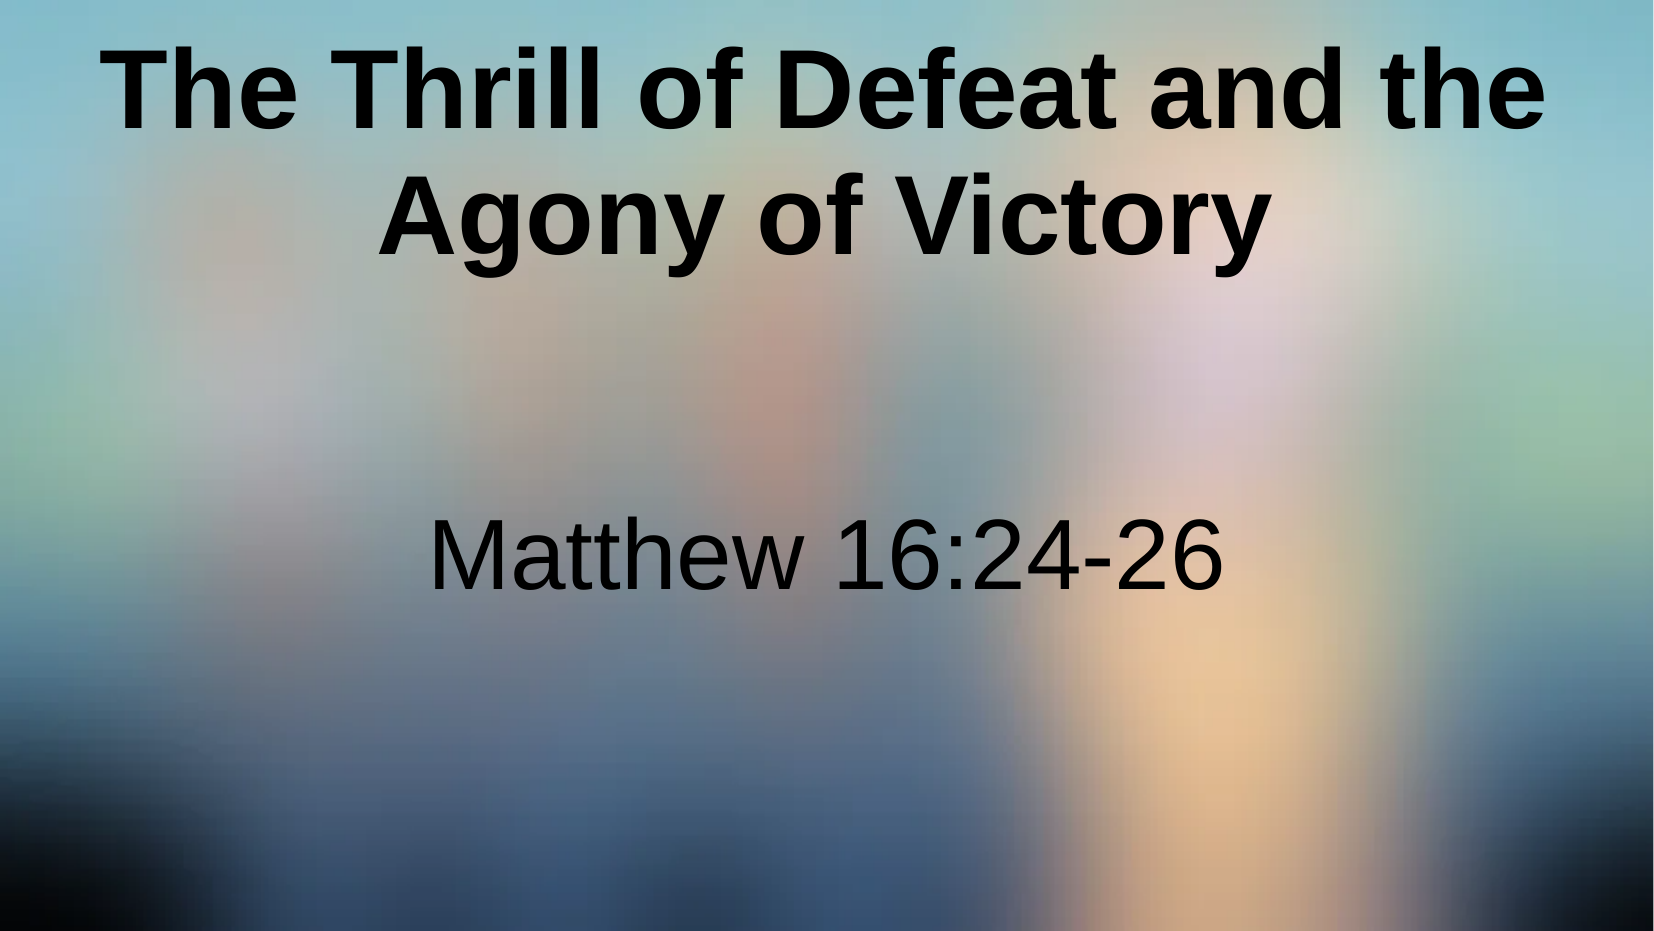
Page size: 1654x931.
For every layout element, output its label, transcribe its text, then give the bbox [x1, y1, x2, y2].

subtitle Matthew 16:24-26 [82, 285, 1571, 825]
picture [0, 0, 1654, 931]
title The Thrill of Defeat and the Agony of Victory [15, 26, 1636, 278]
